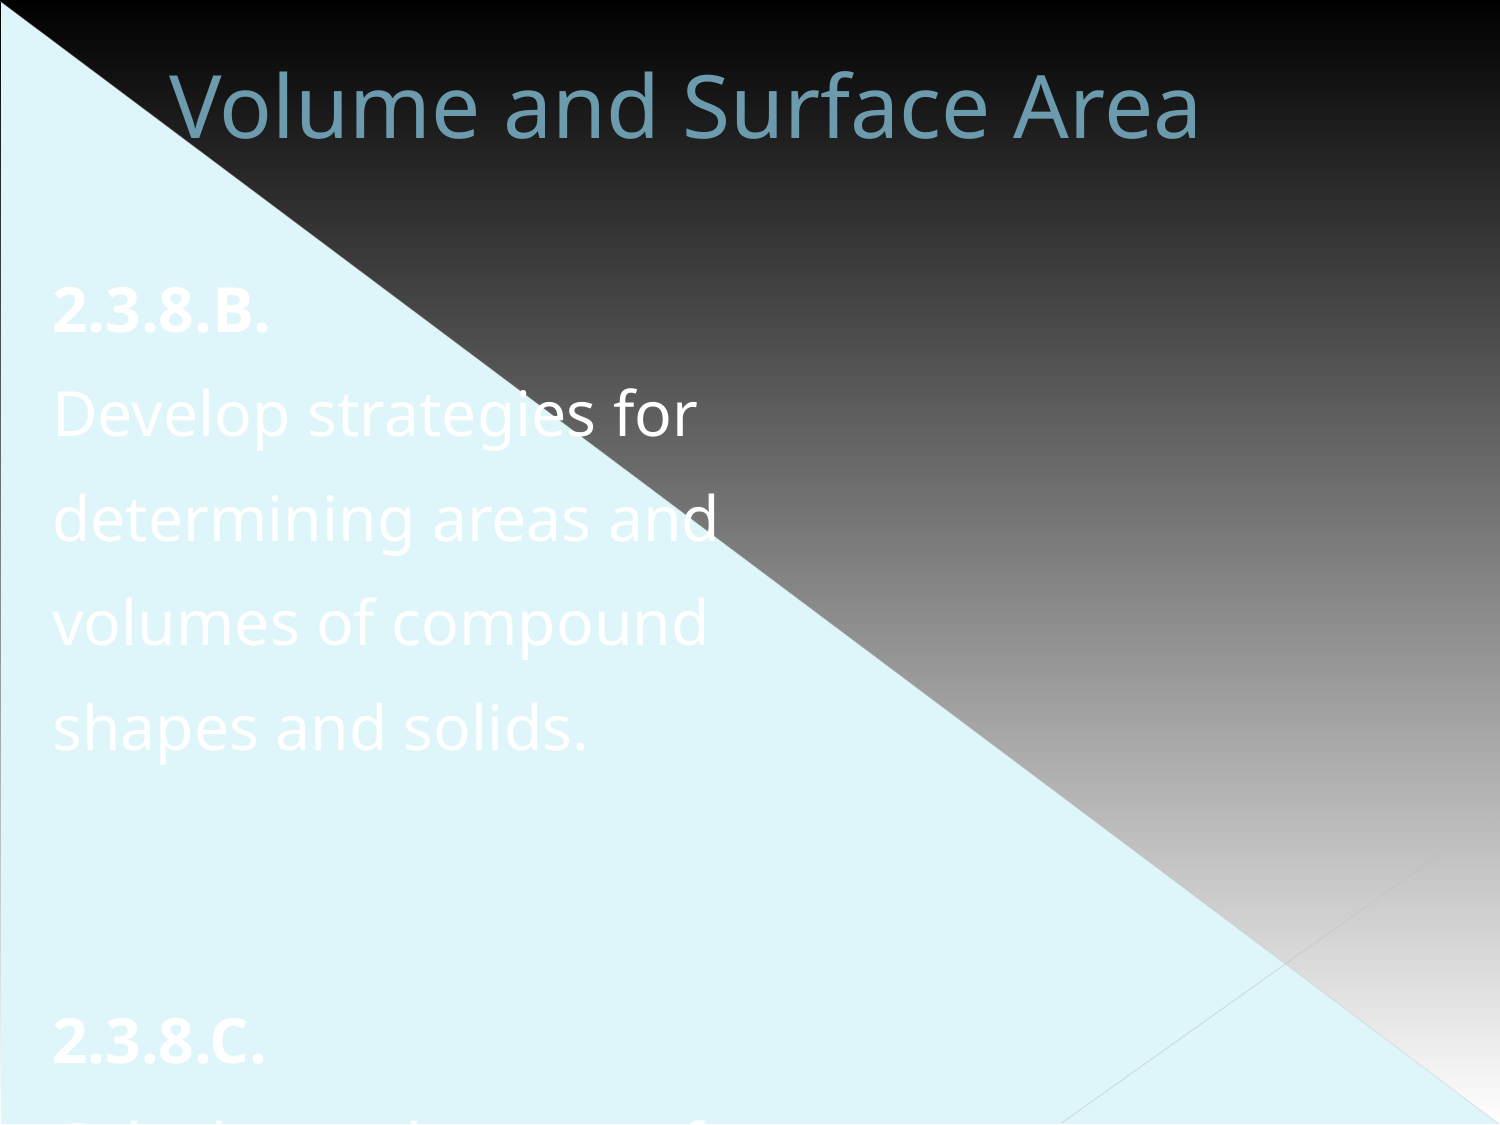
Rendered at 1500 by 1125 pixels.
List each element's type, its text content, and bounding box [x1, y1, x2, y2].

title Volume and Surface Area [75, 43, 1425, 262]
list 2.3.8.B. Develop strategies for determining areas and volumes of compound shapes and solids. 2.3.8.C. Calculate volume, surface area, and degrees of angles; calculate circumference and area of circles. 2.9.8.A. Name, describe and apply geometric relations for 1- dimensional shapes and 2- dimensional shapes and 3- dimensional solids. [37, 262, 1488, 1079]
